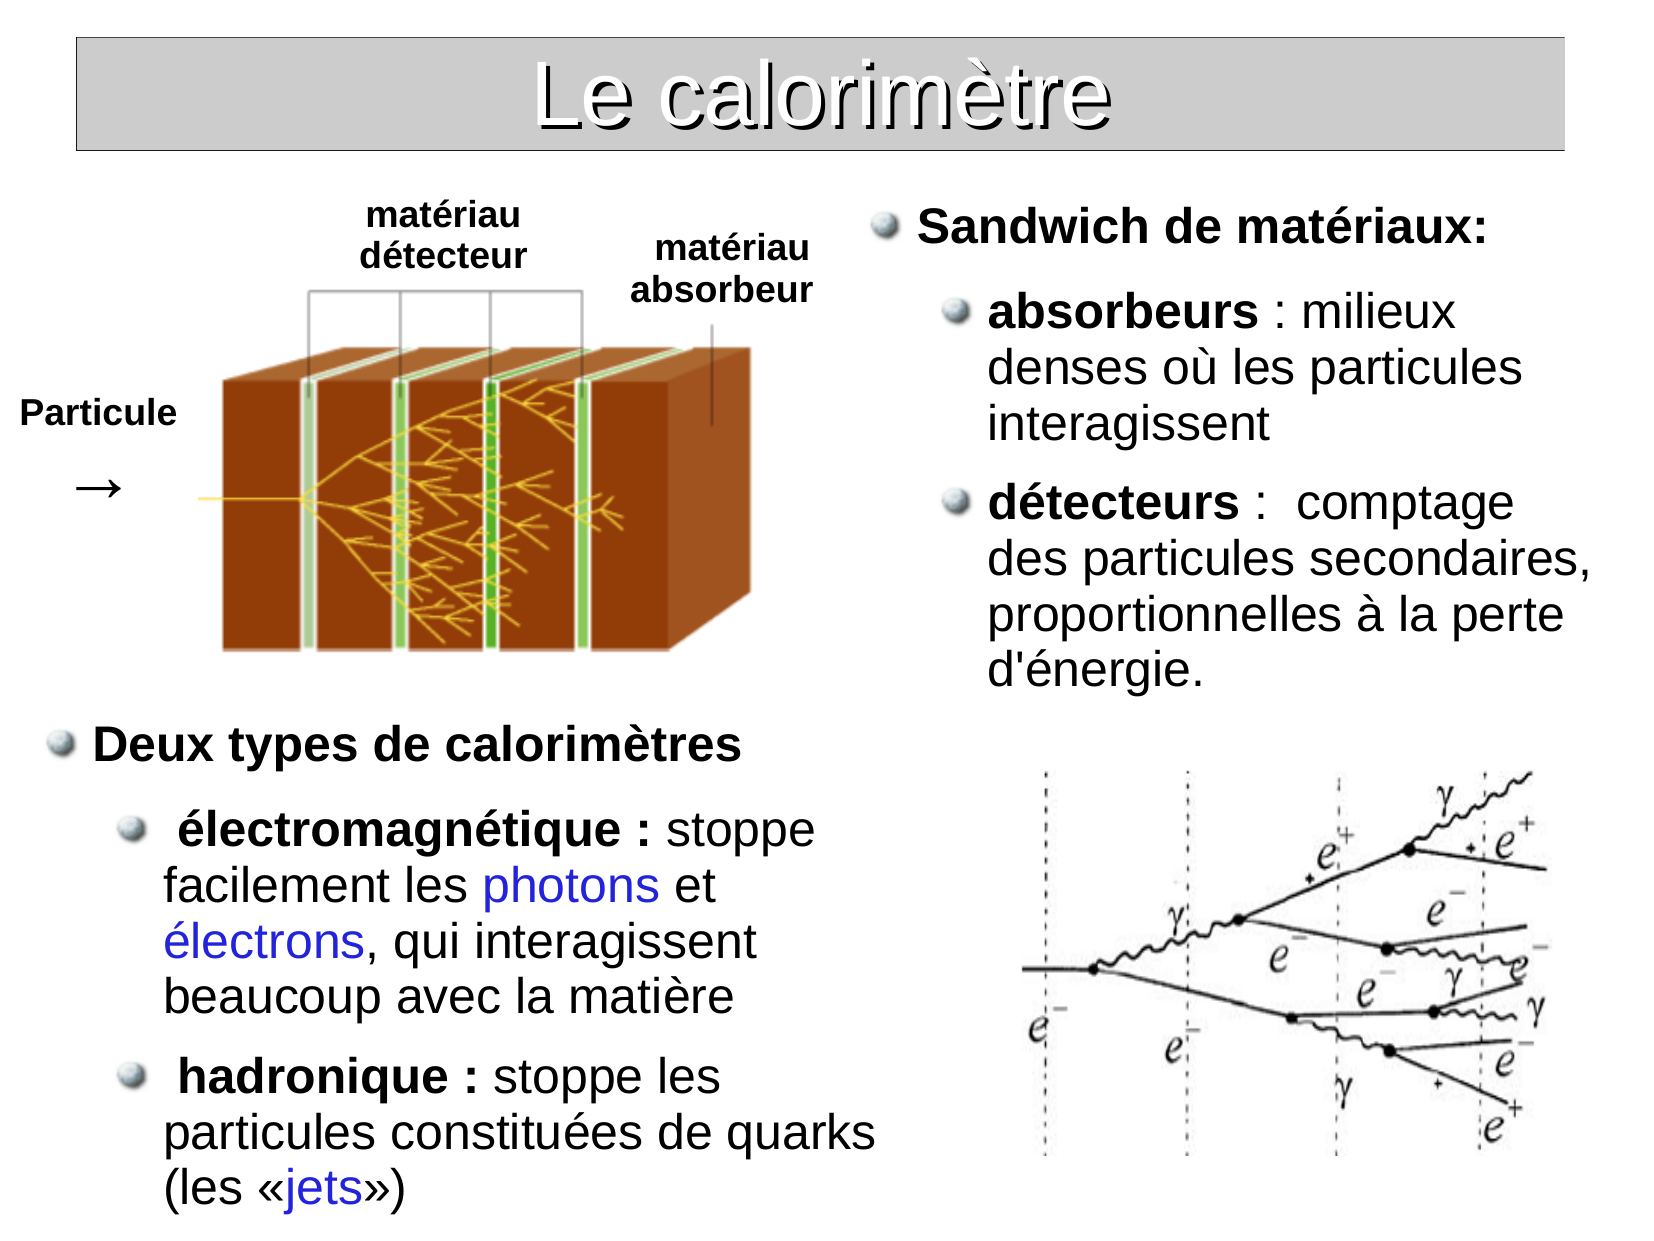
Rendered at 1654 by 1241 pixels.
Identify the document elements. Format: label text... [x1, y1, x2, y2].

picture [44, 218, 845, 679]
text_box matériau détecteur [249, 185, 602, 287]
title Le calorimètre [76, 37, 1565, 151]
text_box Particule → [4, 384, 199, 527]
text_box matériau absorbeur [615, 218, 845, 320]
picture [989, 735, 1575, 1156]
list Sandwich de matériaux: absorbeurs : milieux denses où les particules interagissent détecteurs : comptage des particules secondaires, proportionnelles à la perte d'énergie. [845, 198, 1595, 691]
list Deux types de calorimètres électromagnétique : stoppe facilement les photons et électrons, qui interagissent beaucoup avec la matière hadronique : stoppe les particules constituées de quarks (les «jets») [21, 716, 922, 1204]
